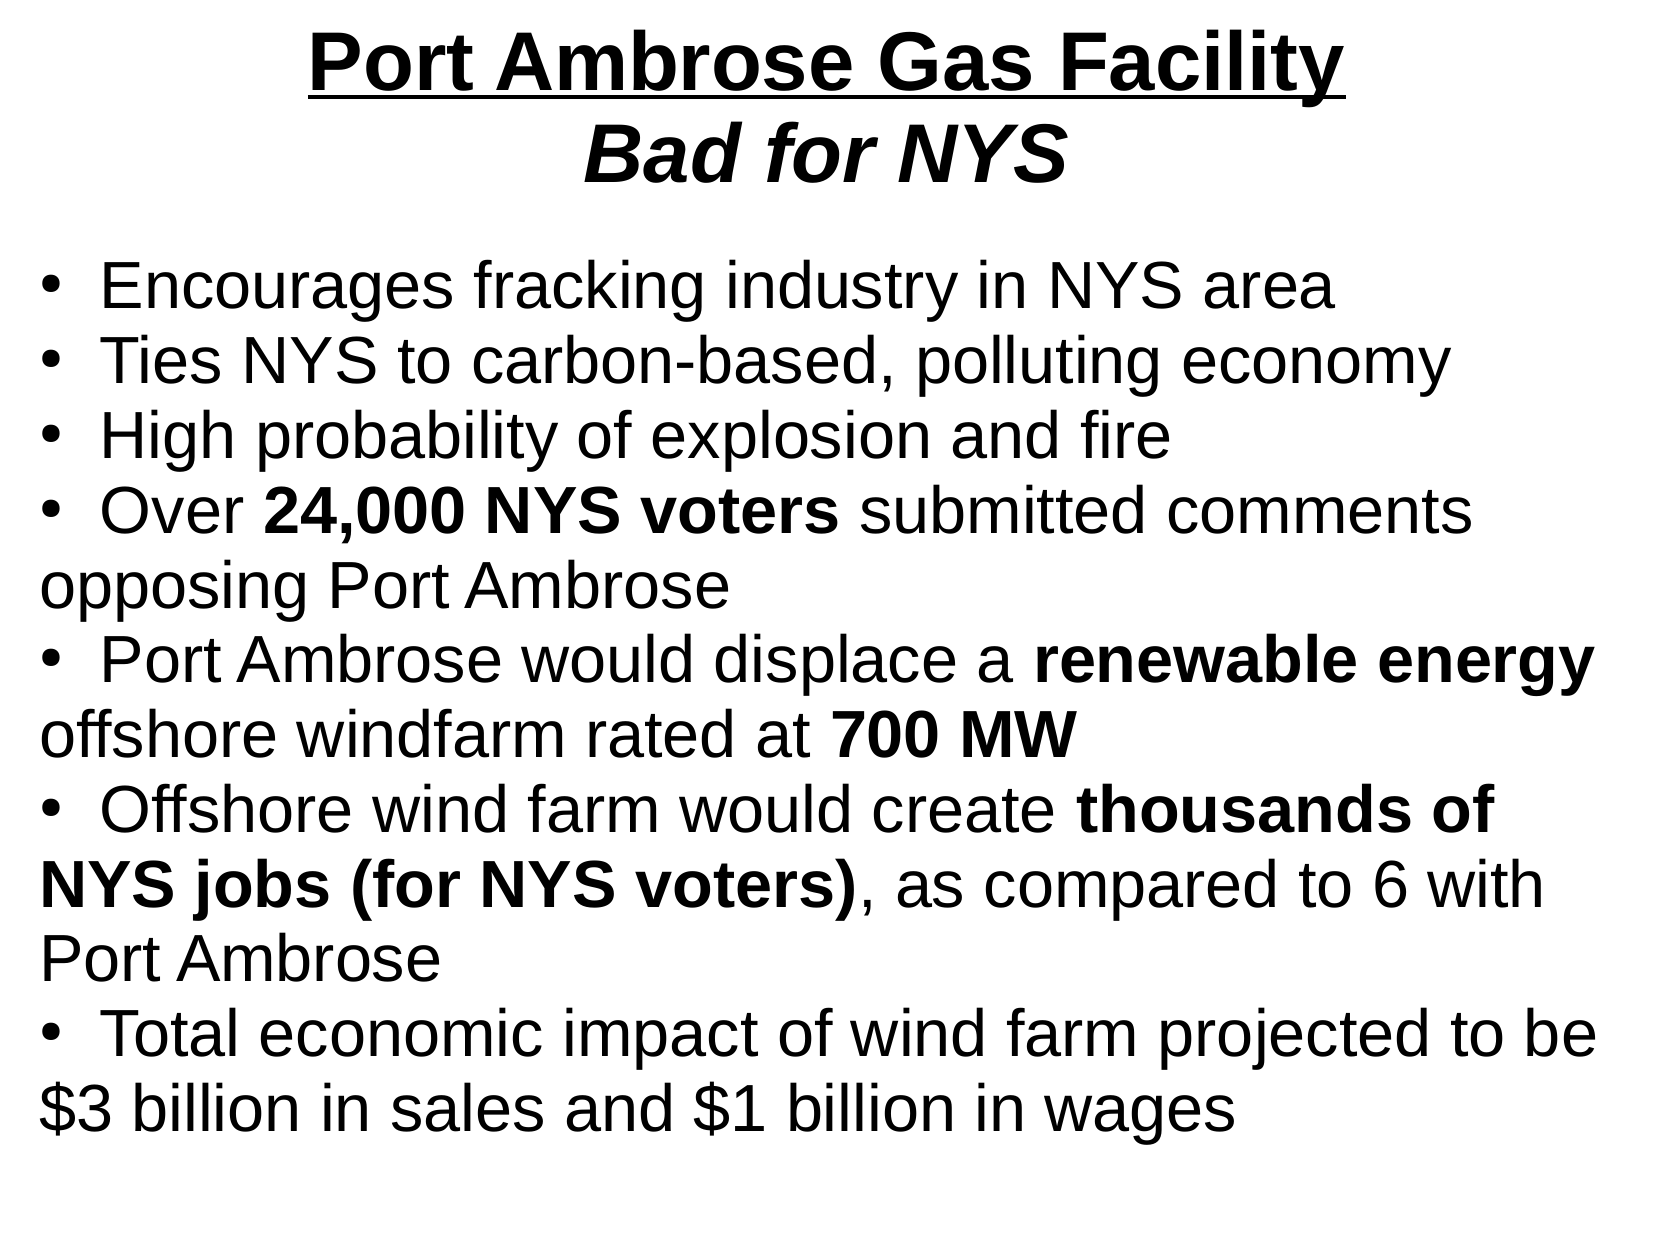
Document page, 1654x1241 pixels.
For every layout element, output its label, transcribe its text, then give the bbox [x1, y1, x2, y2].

title Port Ambrose Gas Facility Bad for NYS [0, 14, 1654, 201]
subtitle Encourages fracking industry in NYS area Ties NYS to carbon-based, polluting economy High probability of explosion and fire Over 24,000 NYS voters submitted comments opposing Port Ambrose Port Ambrose would displace a renewable energy offshore windfarm rated at 700 MW Offshore wind farm would create thousands of NYS jobs (for NYS voters), as compared to 6 with Port Ambrose Total economic impact of wind farm projected to be $3 billion in sales and $1 billion in wages [39, 248, 1630, 1146]
